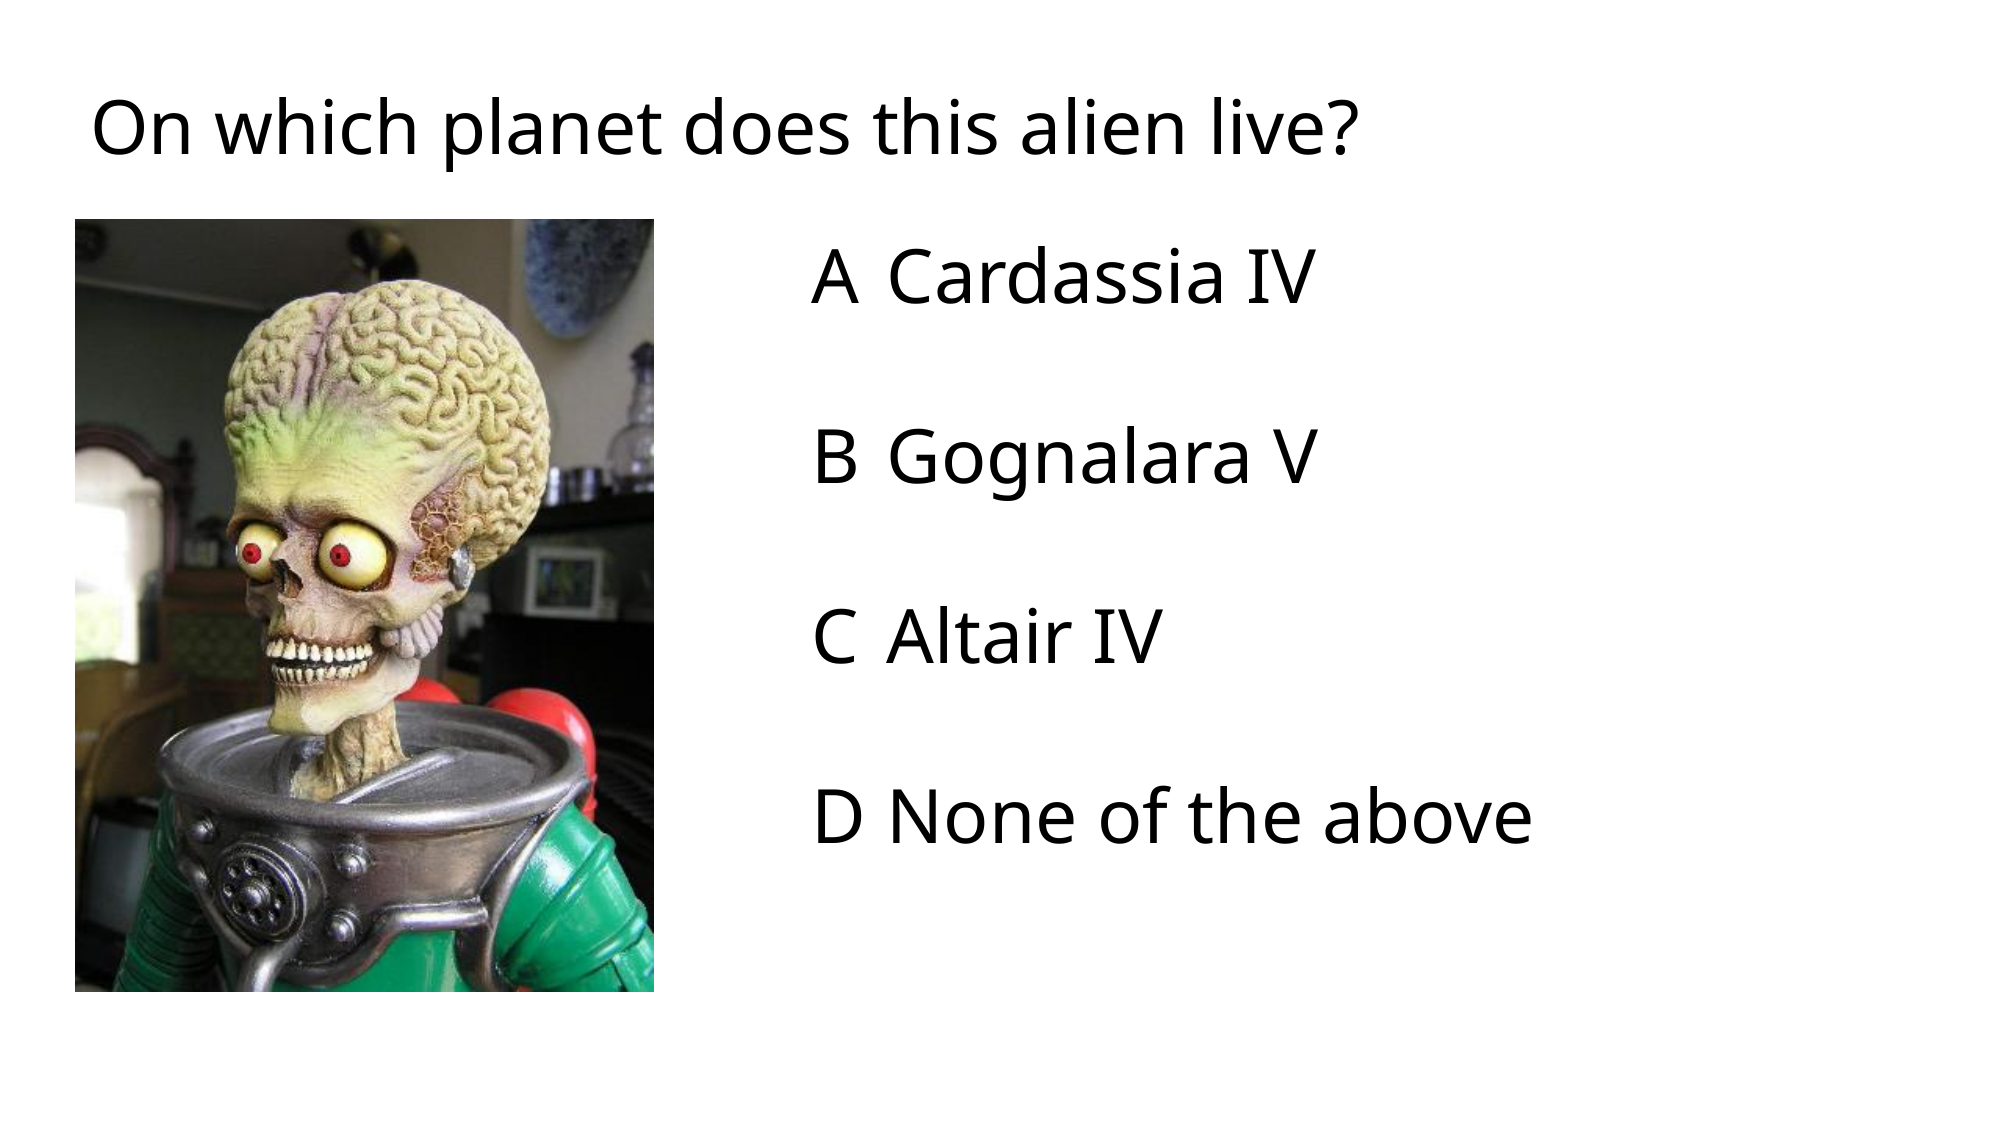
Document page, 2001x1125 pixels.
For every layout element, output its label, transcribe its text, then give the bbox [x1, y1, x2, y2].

text_box A Cardassia IV B Gognalara V C Altair IV D None of the above [796, 221, 1896, 873]
text_box On which planet does this alien live? [75, 71, 1944, 269]
picture [75, 219, 654, 992]
